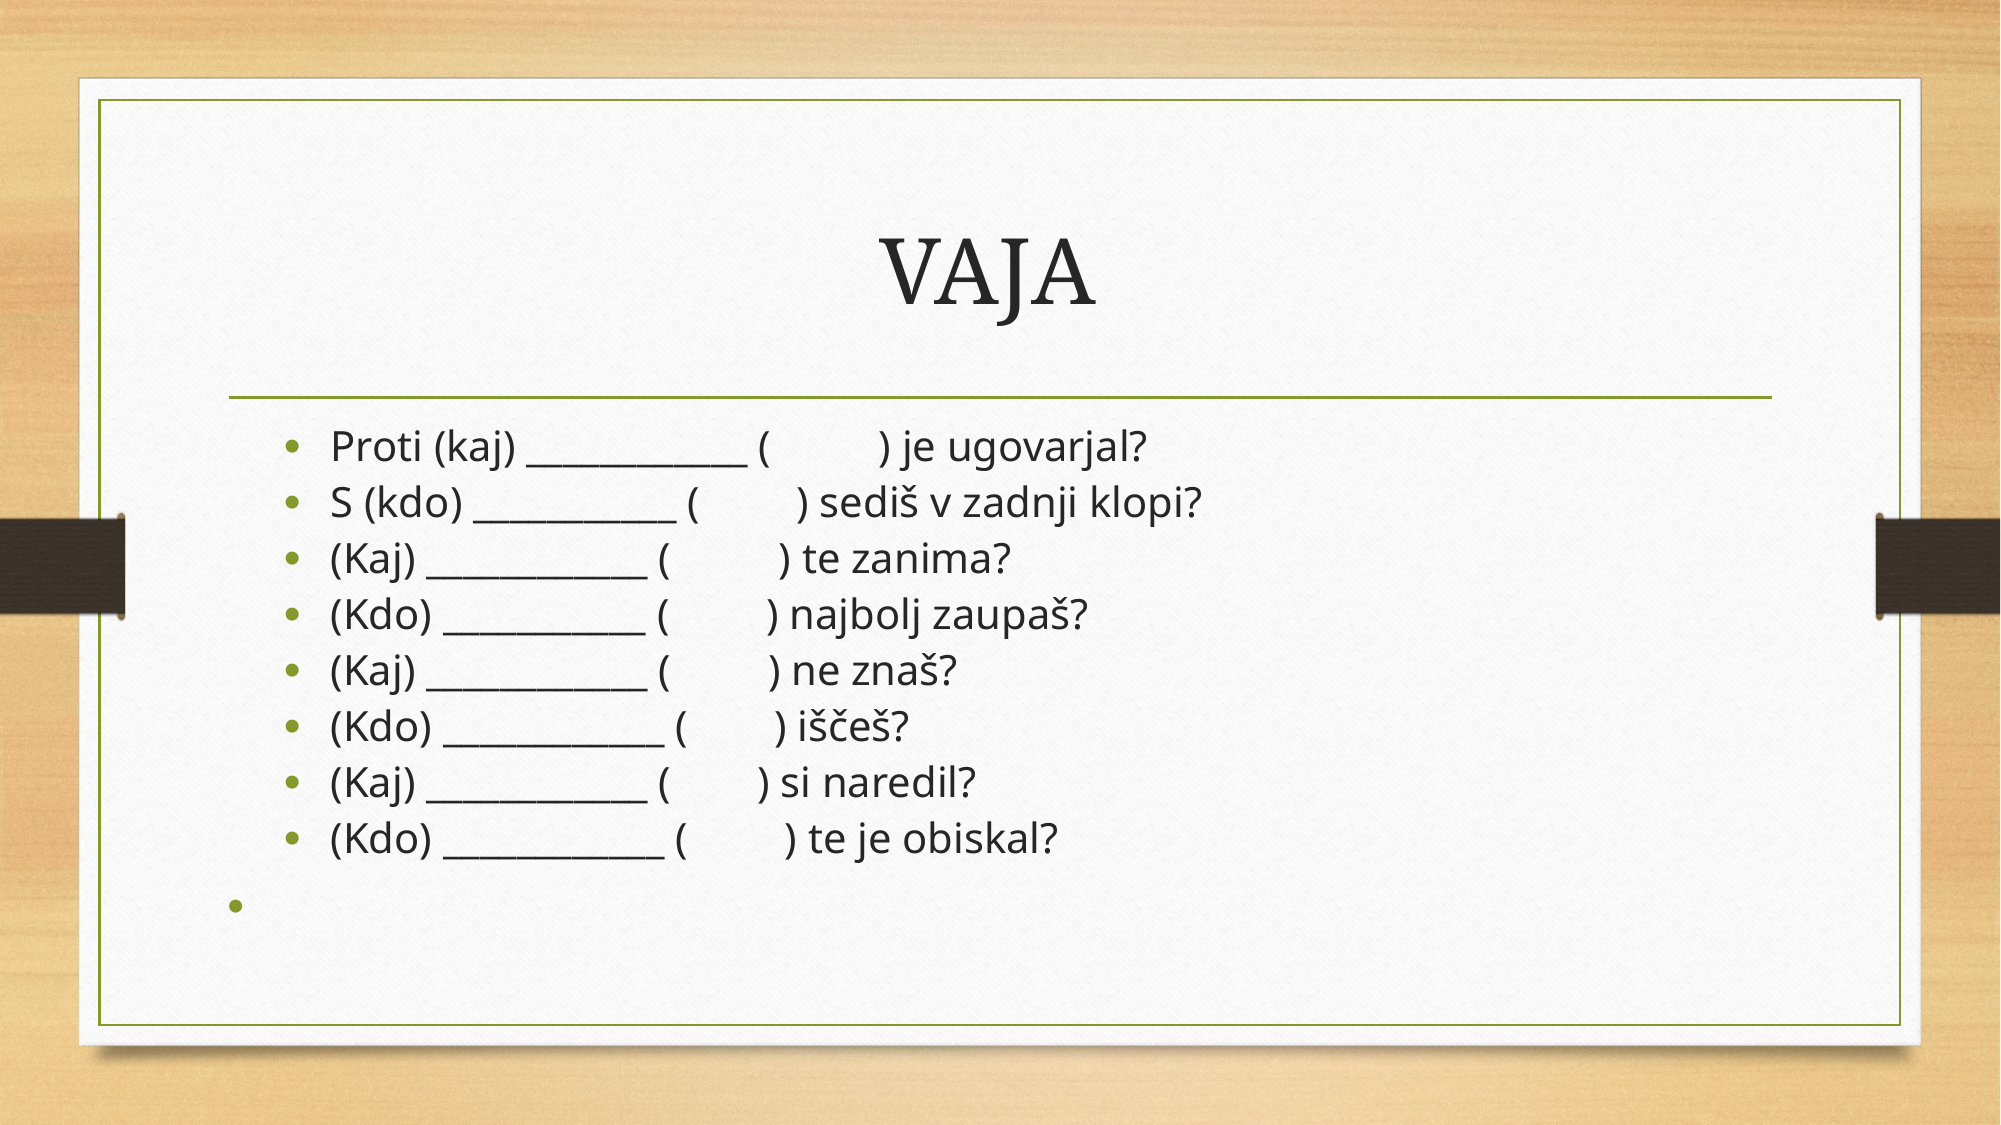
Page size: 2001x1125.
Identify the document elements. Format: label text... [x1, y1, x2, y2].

title VAJA [212, 161, 1788, 376]
list Proti (kaj) ____________ ( ) je ugovarjal? S (kdo) ___________ ( ) sediš v zadnji klopi? (Kaj) ____________ ( ) te zanima? (Kdo) ___________ ( ) najbolj zaupaš? (Kaj) ____________ ( ) ne znaš? (Kdo) ____________ ( ) iščeš? (Kaj) ____________ ( ) si naredil? (Kdo) ____________ ( ) te je obiskal? [212, 419, 1788, 964]
